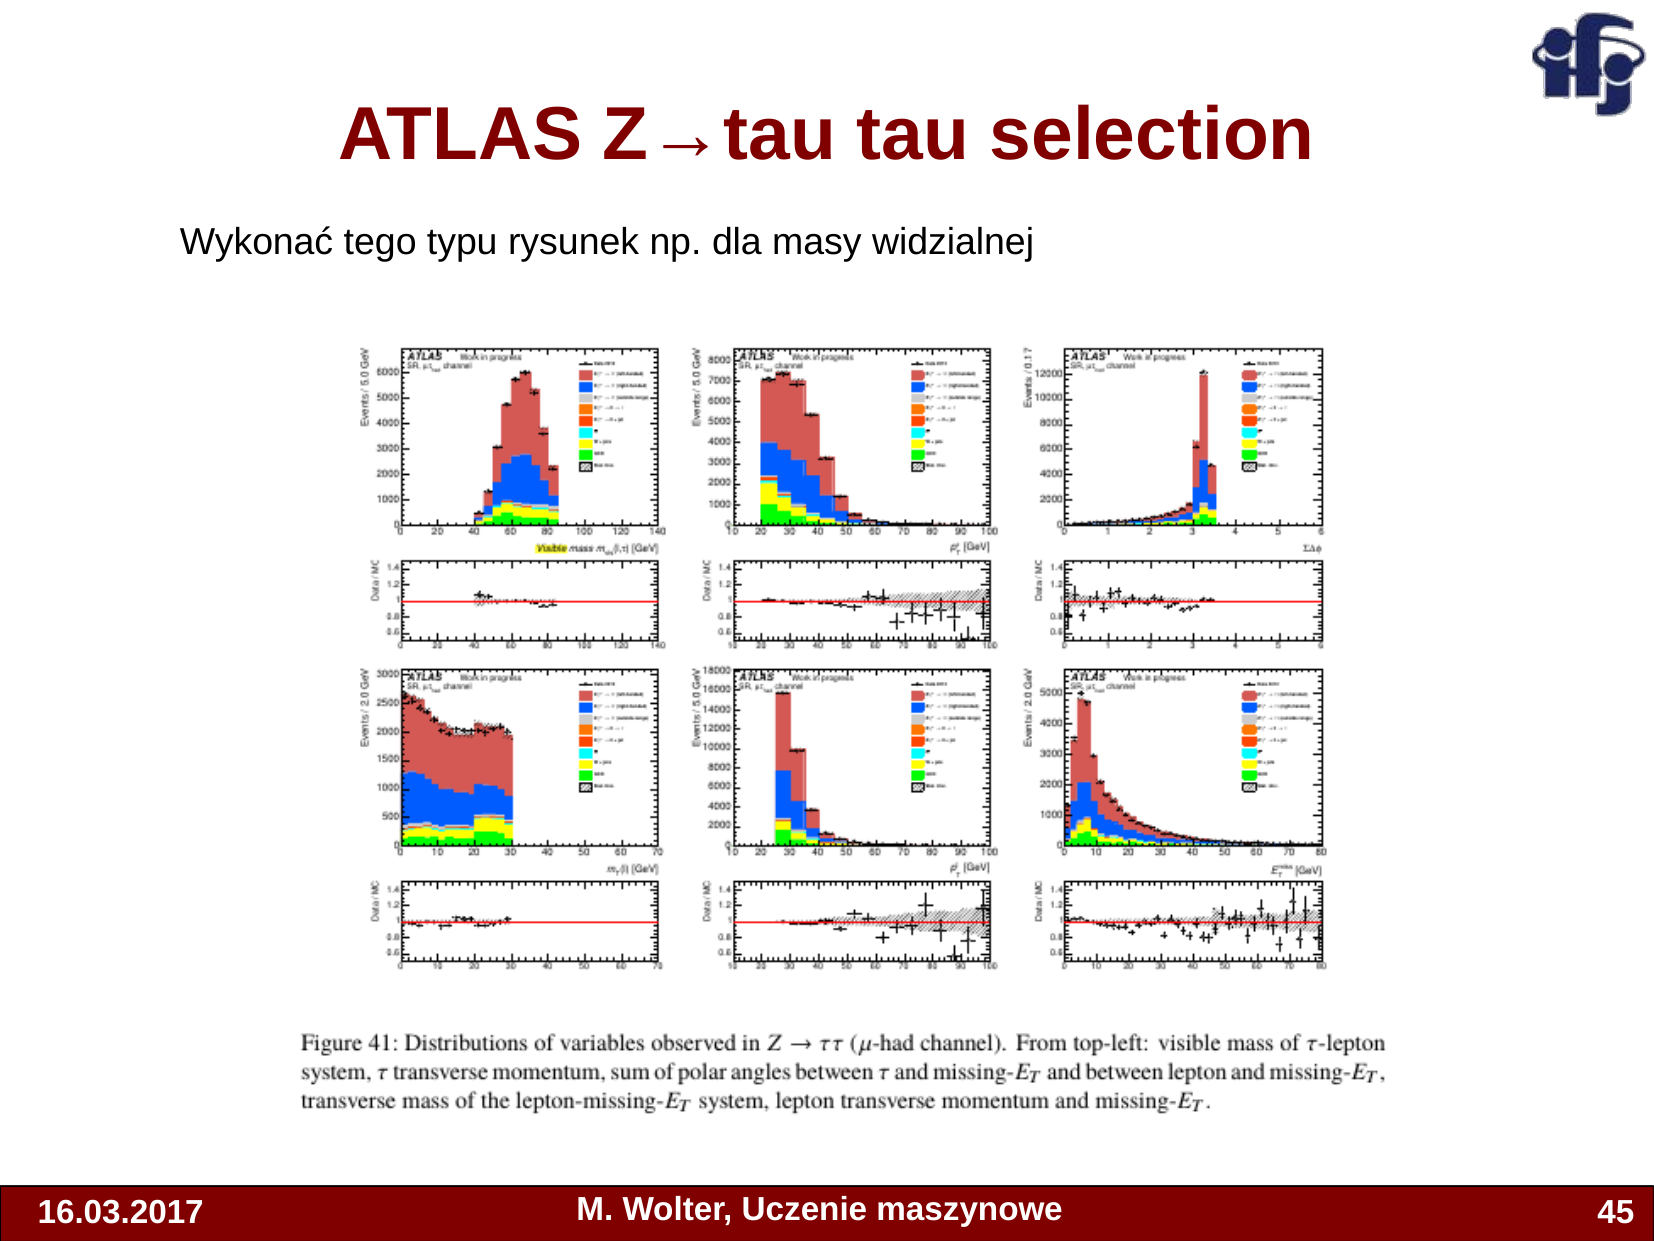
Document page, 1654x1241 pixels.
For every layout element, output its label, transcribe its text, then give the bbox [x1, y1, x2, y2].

picture [1525, 0, 1654, 129]
picture [237, 284, 1471, 1183]
text_box Wykonać tego typu rysunek np. dla masy widzialnej [165, 213, 1456, 271]
title ATLAS Z→tau tau selection [82, 25, 1571, 233]
